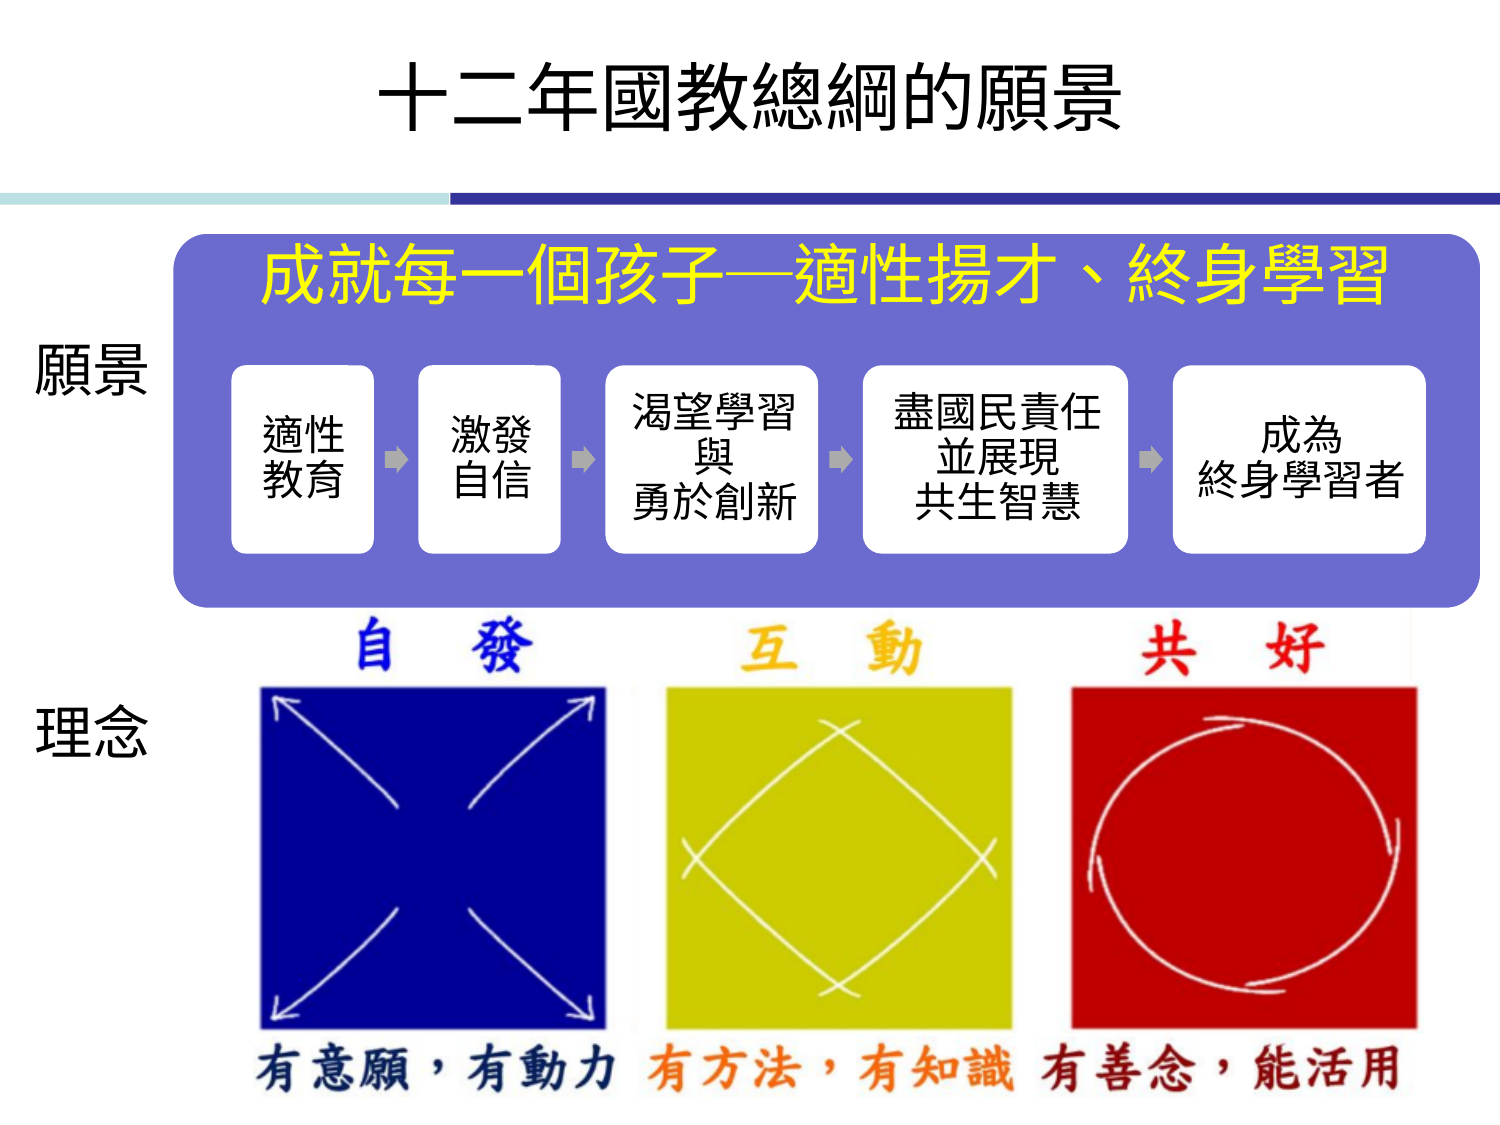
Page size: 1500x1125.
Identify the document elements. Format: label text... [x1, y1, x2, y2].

picture [230, 609, 1424, 1106]
text_box 成為 終身學習者 [1172, 365, 1426, 554]
text_box [450, 192, 1500, 205]
text_box [571, 445, 596, 474]
text_box 激發自信 [418, 365, 561, 554]
text_box 適性教育 [231, 365, 374, 554]
text_box [1139, 445, 1164, 474]
text_box 願景 理念 [20, 326, 198, 774]
text_box [384, 445, 409, 474]
text_box 渴望學習與 勇於創新 [605, 365, 819, 554]
text_box 成就每一個孩子─適性揚才、終身學習 [171, 231, 1483, 610]
text_box 盡國民責任並展現 共生智慧 [862, 365, 1129, 554]
text_box [829, 445, 854, 474]
text_box [0, 192, 449, 205]
text_box 十二年國教總綱的願景 [0, 42, 1500, 148]
